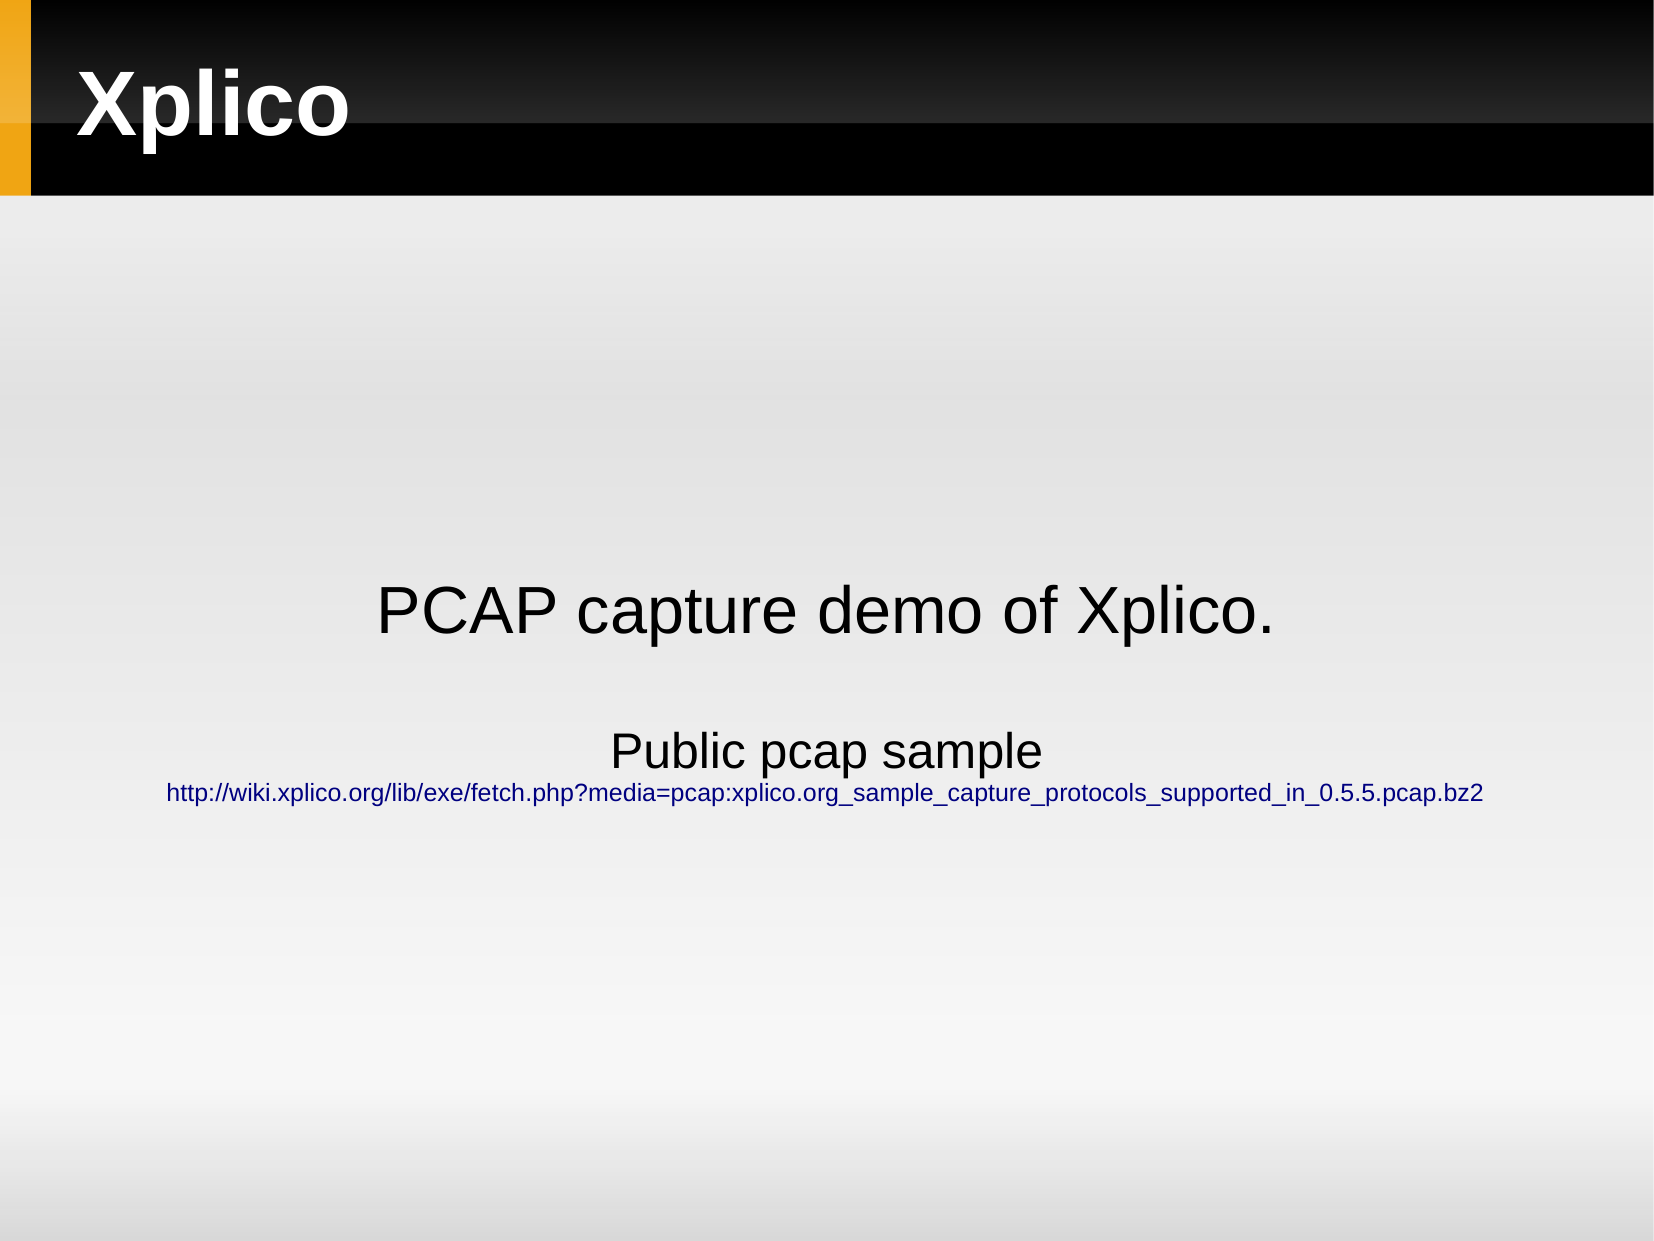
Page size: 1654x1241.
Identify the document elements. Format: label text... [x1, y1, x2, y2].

title Xplico [76, 7, 1565, 200]
picture [0, 0, 1654, 1241]
list PCAP capture demo of Xplico. Public pcap samplehttp://wiki.xplico.org/lib/exe/fetch.php?media=pcap:xplico.org_sample_capture_protocols_supported_in_0.5.5.pcap.bz2 [82, 290, 1571, 1094]
